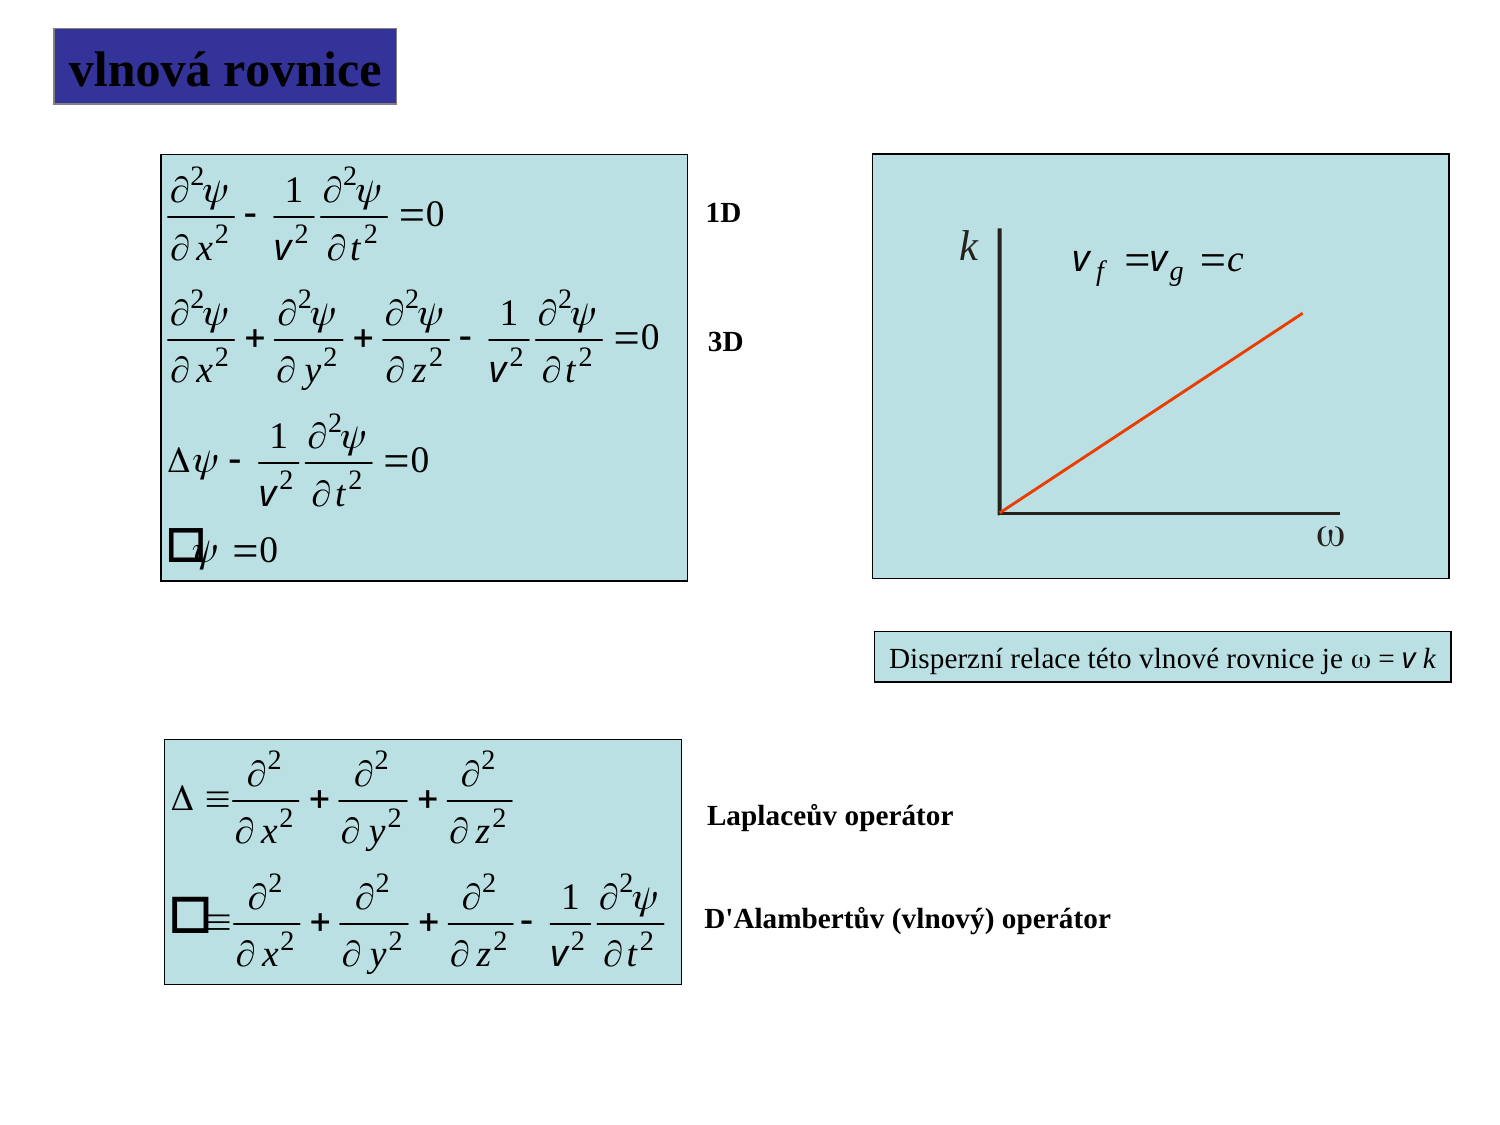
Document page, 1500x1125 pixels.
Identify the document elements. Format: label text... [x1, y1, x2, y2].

text_box Disperzní relace této vlnové rovnice je  = v k [874, 631, 1451, 682]
text_box [872, 153, 1450, 579]
chart [957, 227, 1347, 550]
text_box D'Alambertův (vlnový) operátor [689, 891, 1127, 943]
text_box 1D [690, 186, 757, 237]
chart [165, 740, 681, 984]
text_box Laplaceův operátor [692, 788, 969, 839]
chart [161, 155, 687, 581]
text_box 3D [693, 315, 759, 366]
text_box vlnová rovnice [54, 28, 397, 104]
